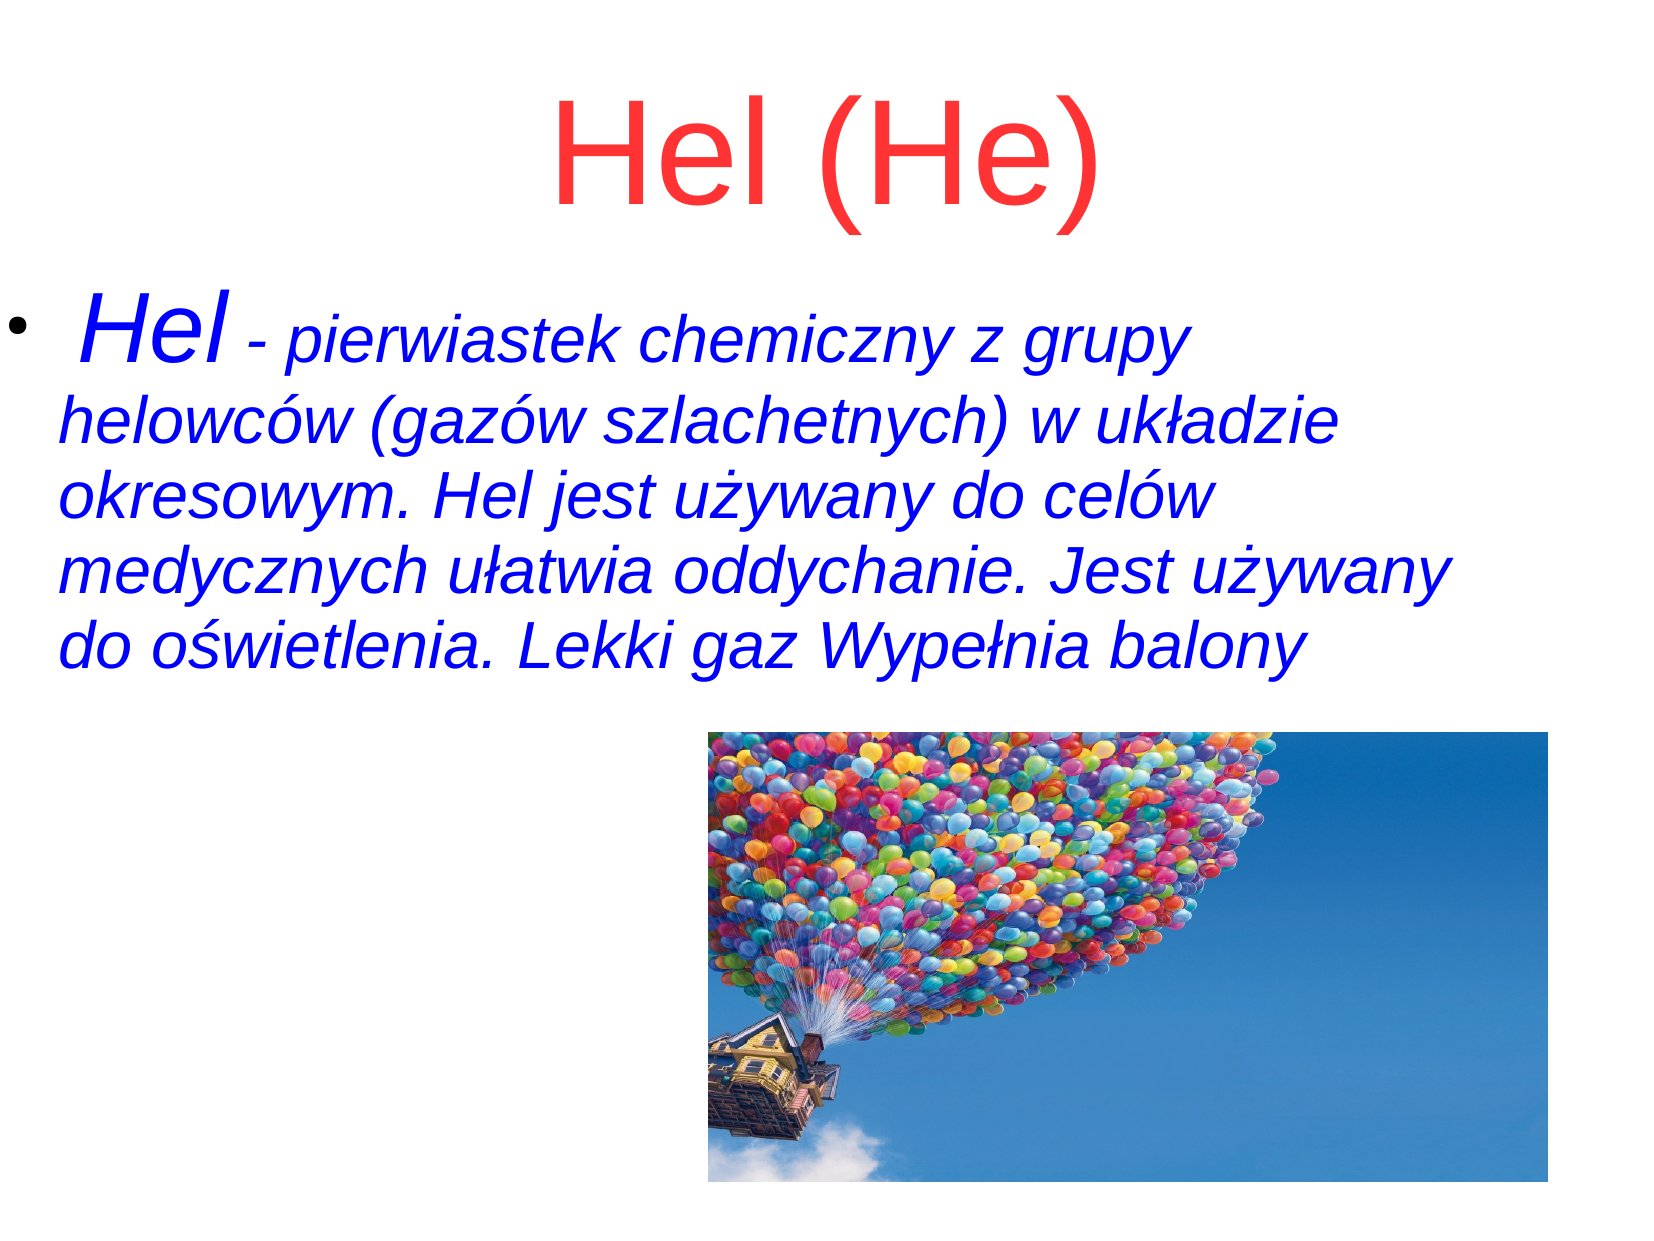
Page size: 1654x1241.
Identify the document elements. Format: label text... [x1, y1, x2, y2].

picture [708, 732, 1548, 1182]
title Hel (He) [82, 49, 1571, 257]
list Hel - pierwiastek chemiczny z grupy helowców (gazów szlachetnych) w układzie okresowym. Hel jest używany do celów medycznych ułatwia oddychanie. Jest używany do oświetlenia. Lekki gaz Wypełnia balony [0, 271, 1477, 1091]
